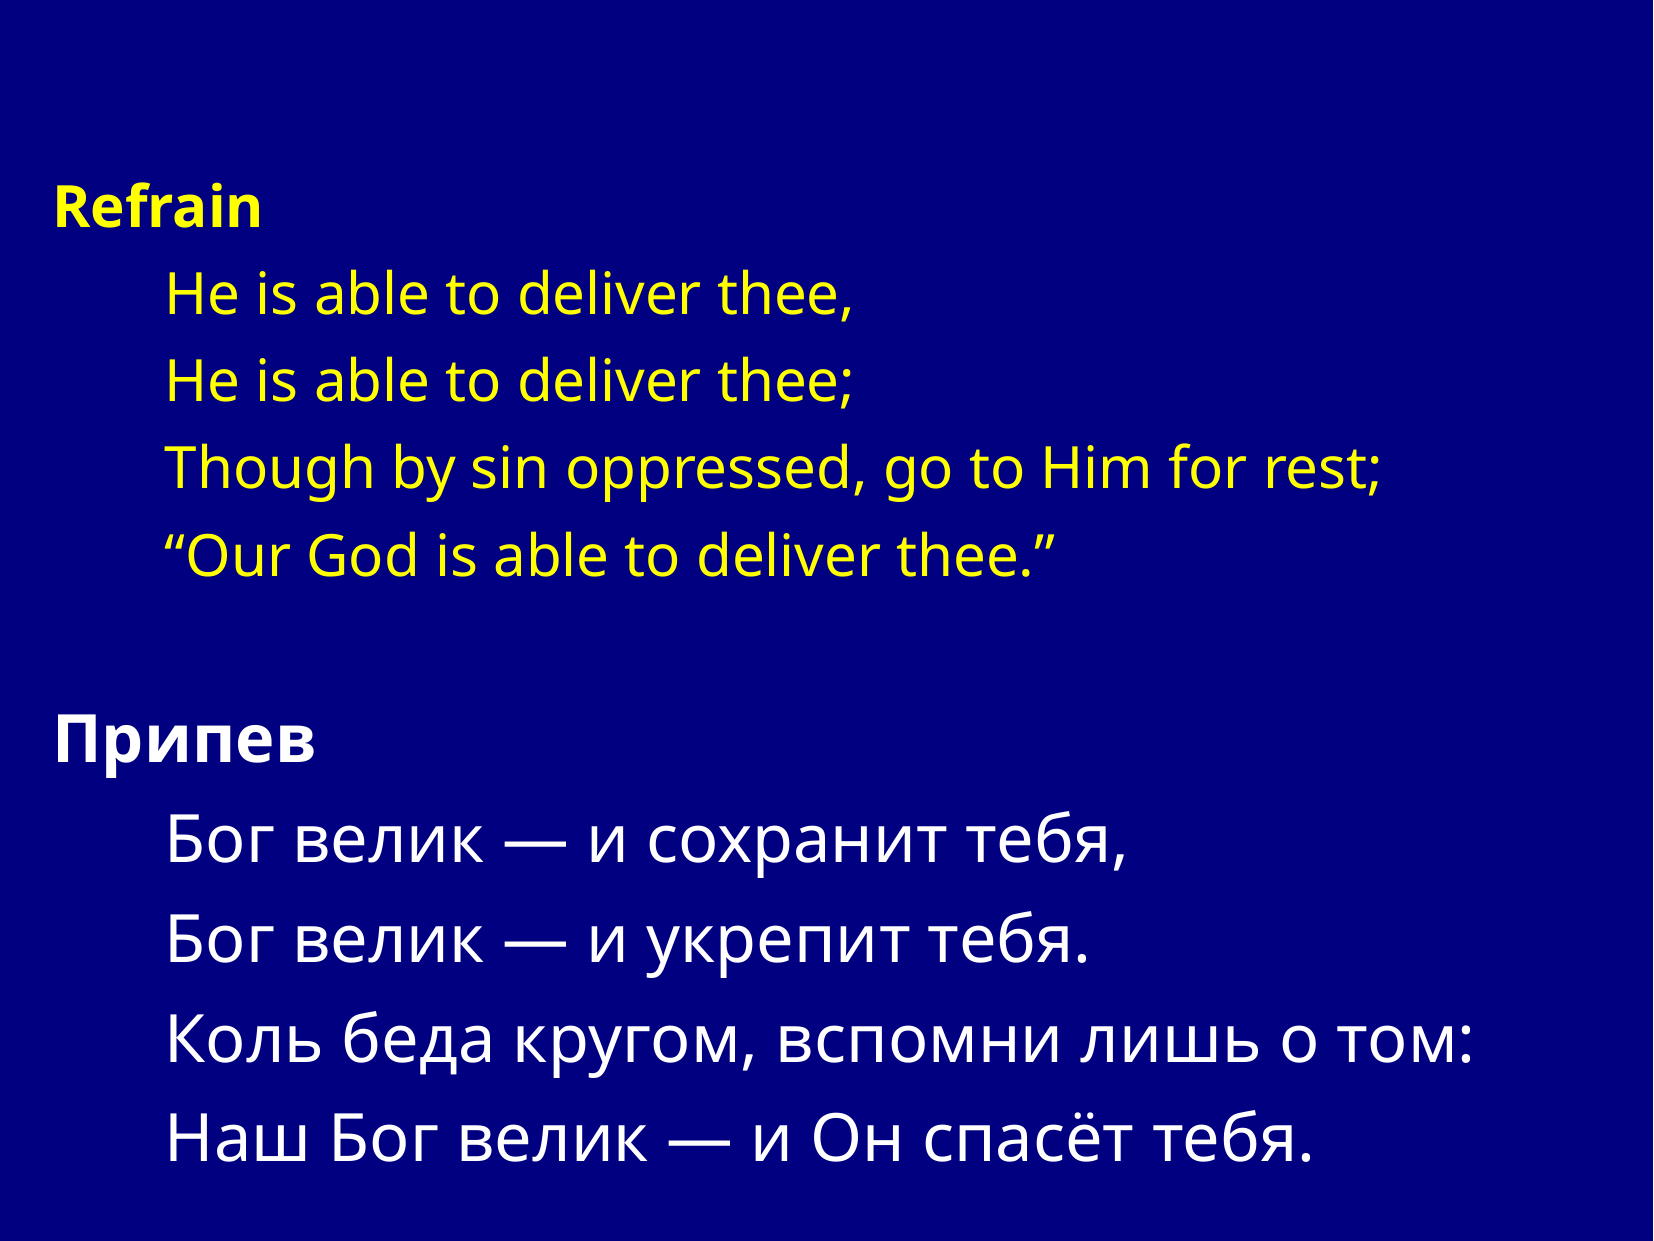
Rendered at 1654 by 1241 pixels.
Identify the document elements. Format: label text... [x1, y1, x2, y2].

text_box Припев Бог велик — и сохранит тебя, Бог велик — и укрепит тебя. Коль беда кругом, вспомни лишь о том: Наш Бог велик — и Он спасёт тебя. [37, 675, 1576, 1163]
text_box Refrain He is able to deliver thee, He is able to deliver thee; Though by sin oppressed, go to Him for rest; “Our God is able to deliver thee.” [37, 150, 1653, 638]
